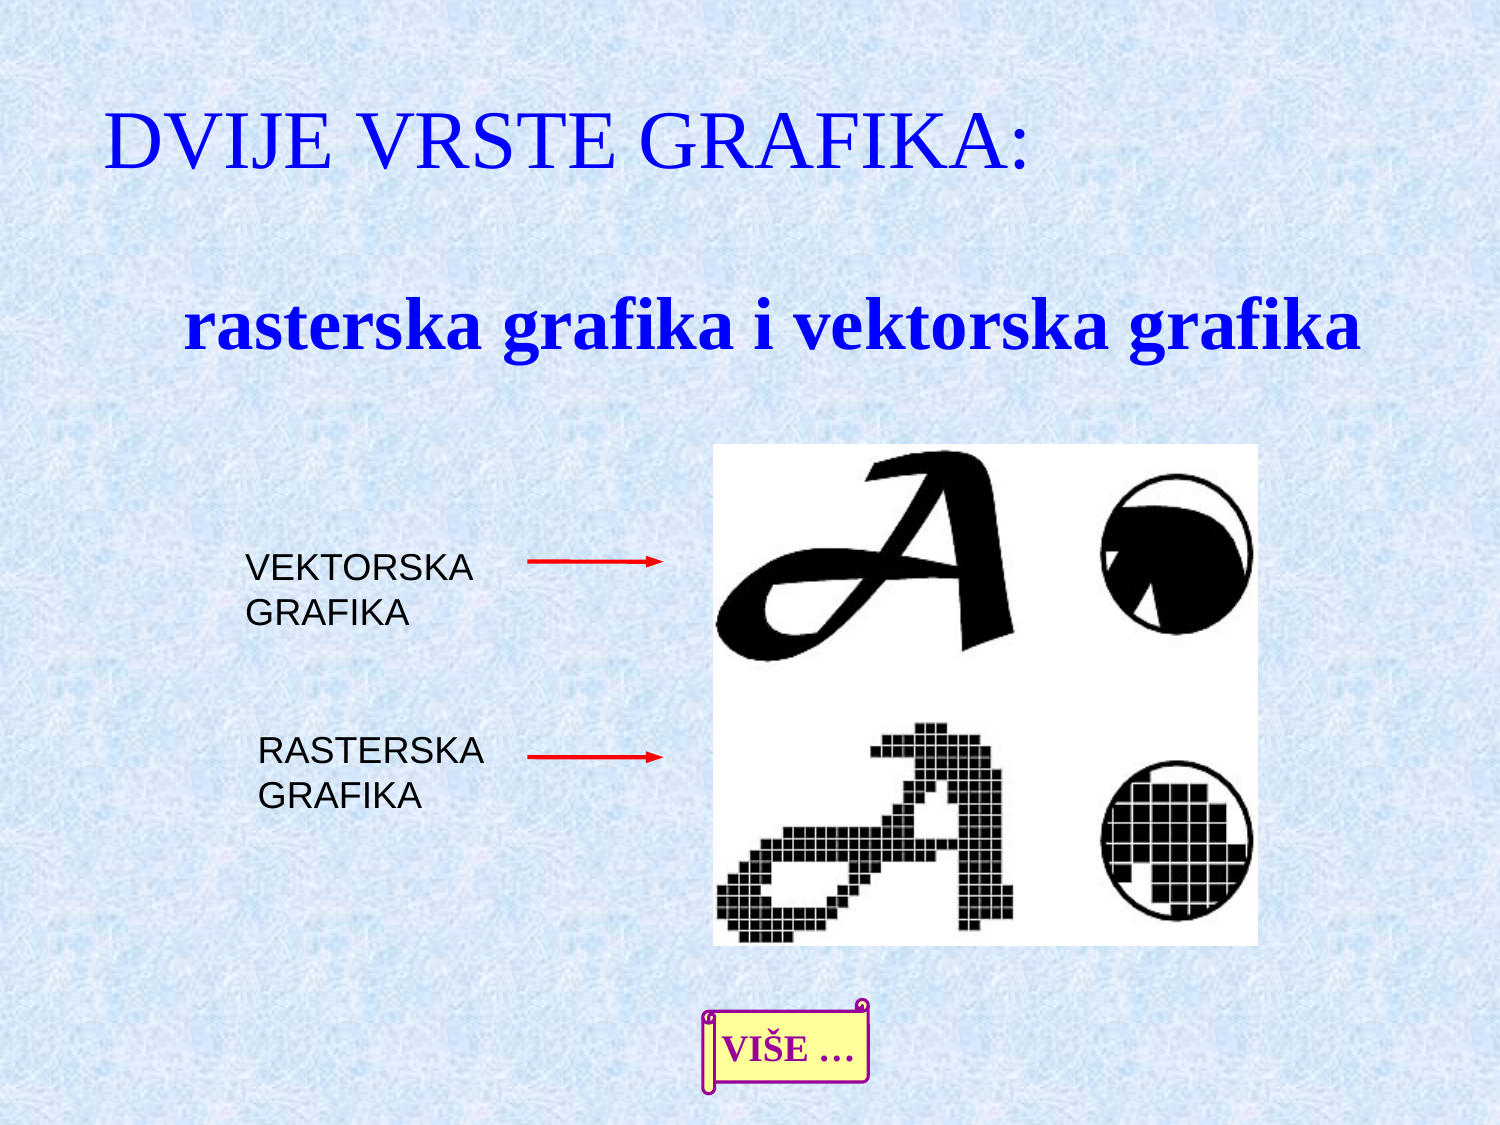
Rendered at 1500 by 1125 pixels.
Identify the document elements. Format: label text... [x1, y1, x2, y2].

picture [713, 444, 1258, 946]
title DVIJE VRSTE GRAFIKA: [88, 78, 1083, 183]
text_box RASTERSKA GRAFIKA [242, 718, 500, 824]
text_box VIŠE … [702, 999, 869, 1094]
text_box VEKTORSKA GRAFIKA [230, 535, 627, 641]
list rasterska grafika i vektorska grafika [112, 267, 1400, 379]
